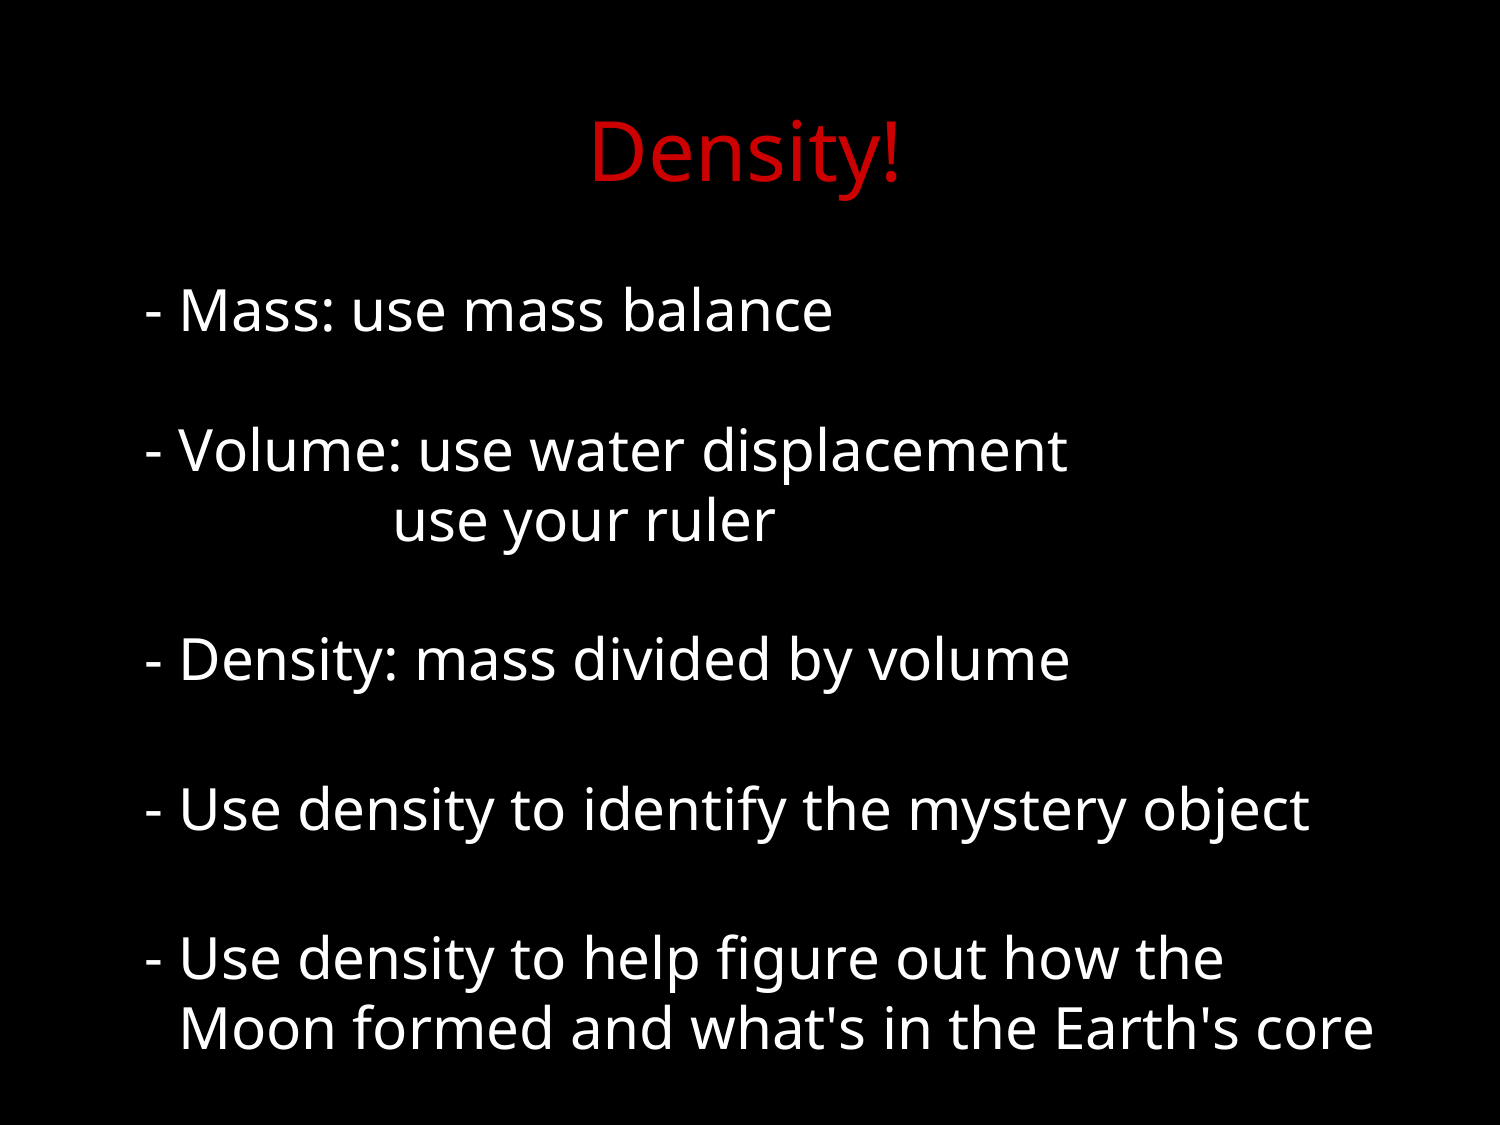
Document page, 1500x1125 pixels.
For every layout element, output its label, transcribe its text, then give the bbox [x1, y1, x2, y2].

text_box Density! [573, 89, 919, 206]
text_box Mass: use mass balance Volume: use water displacement use your ruler Density: mass divided by volume Use density to identify the mystery object Use density to help figure out how the Moon formed and what's in the Earth's core [129, 264, 1391, 1069]
